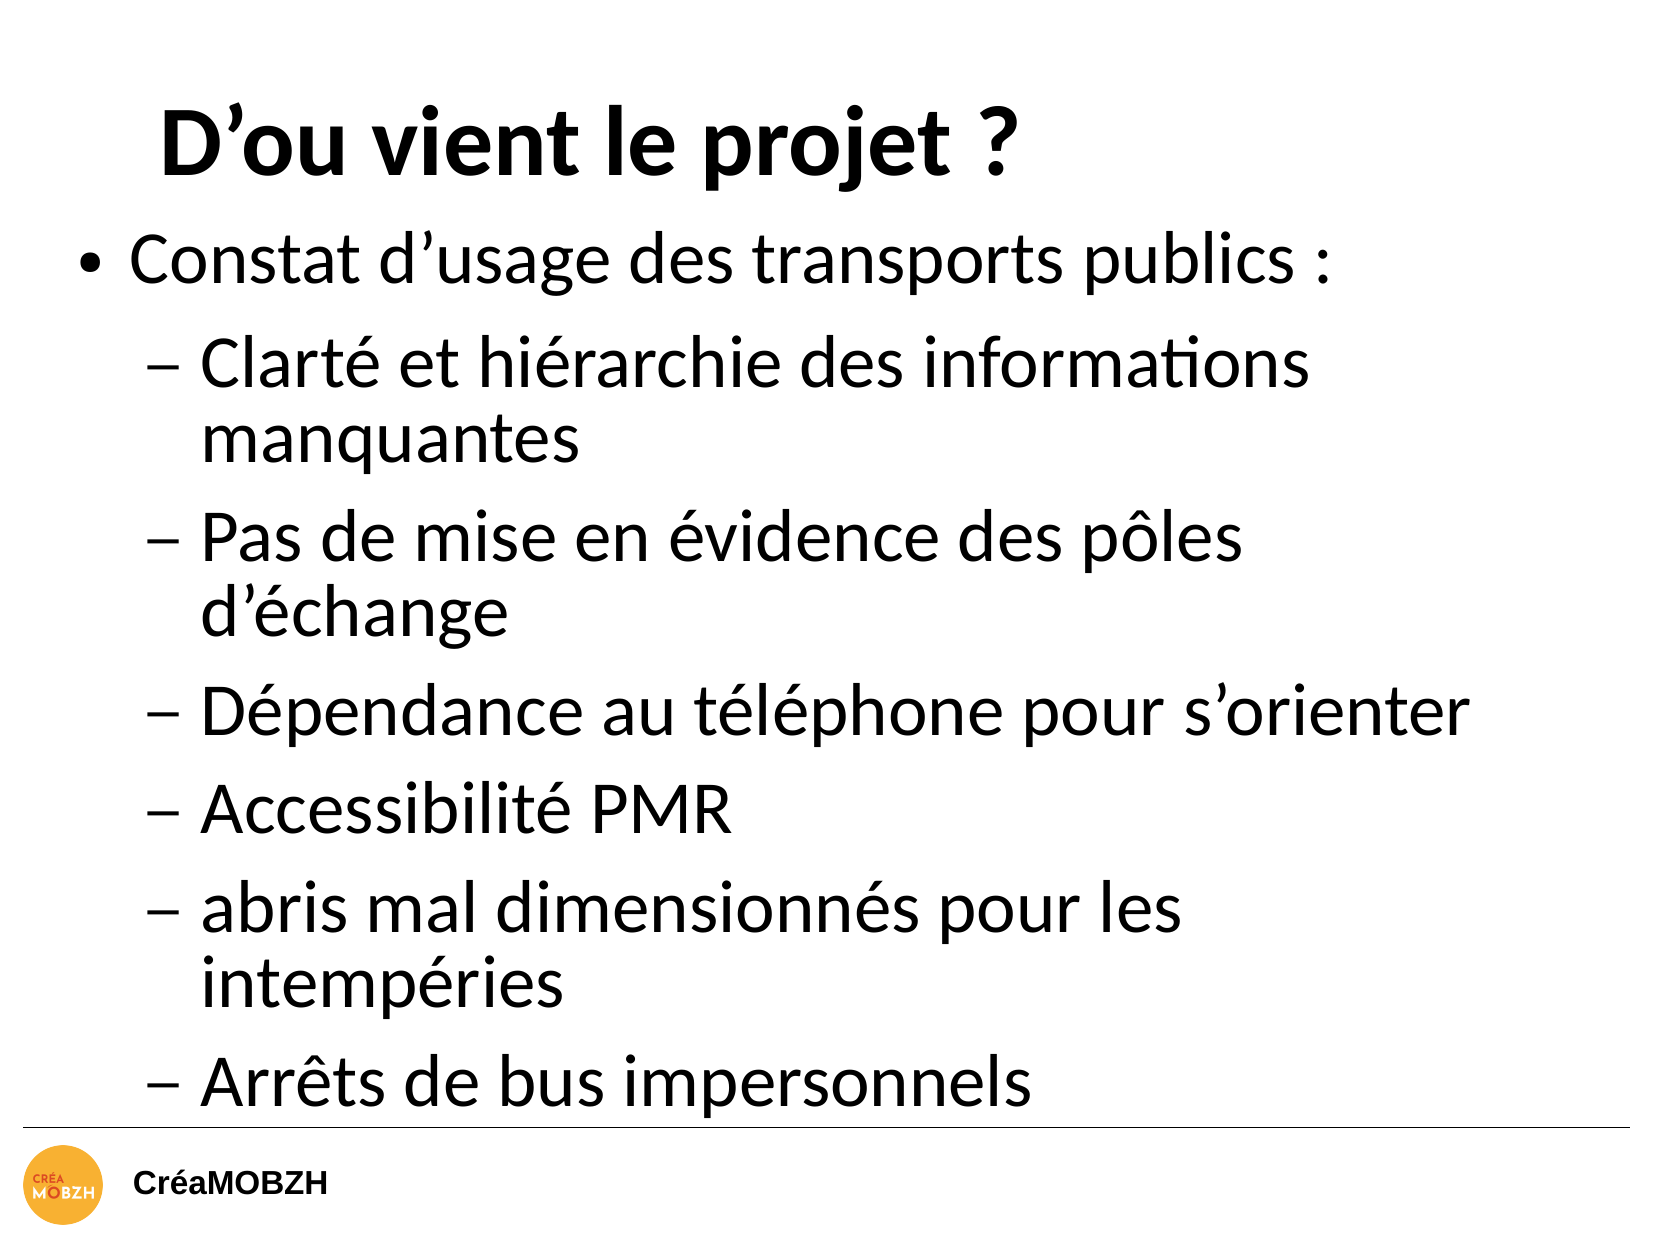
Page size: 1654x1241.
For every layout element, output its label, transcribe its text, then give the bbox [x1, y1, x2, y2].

text_box CréaMOBZH [118, 1157, 1040, 1241]
picture [23, 1145, 103, 1225]
title D’ou vient le projet ? [11, 47, 1347, 255]
list Constat d’usage des transports publics : Clarté et hiérarchie des informations manquantes Pas de mise en évidence des pôles d’échange Dépendance au téléphone pour s’orienter Accessibilité PMR abris mal dimensionnés pour les intempéries Arrêts de bus impersonnels [59, 226, 1548, 1126]
